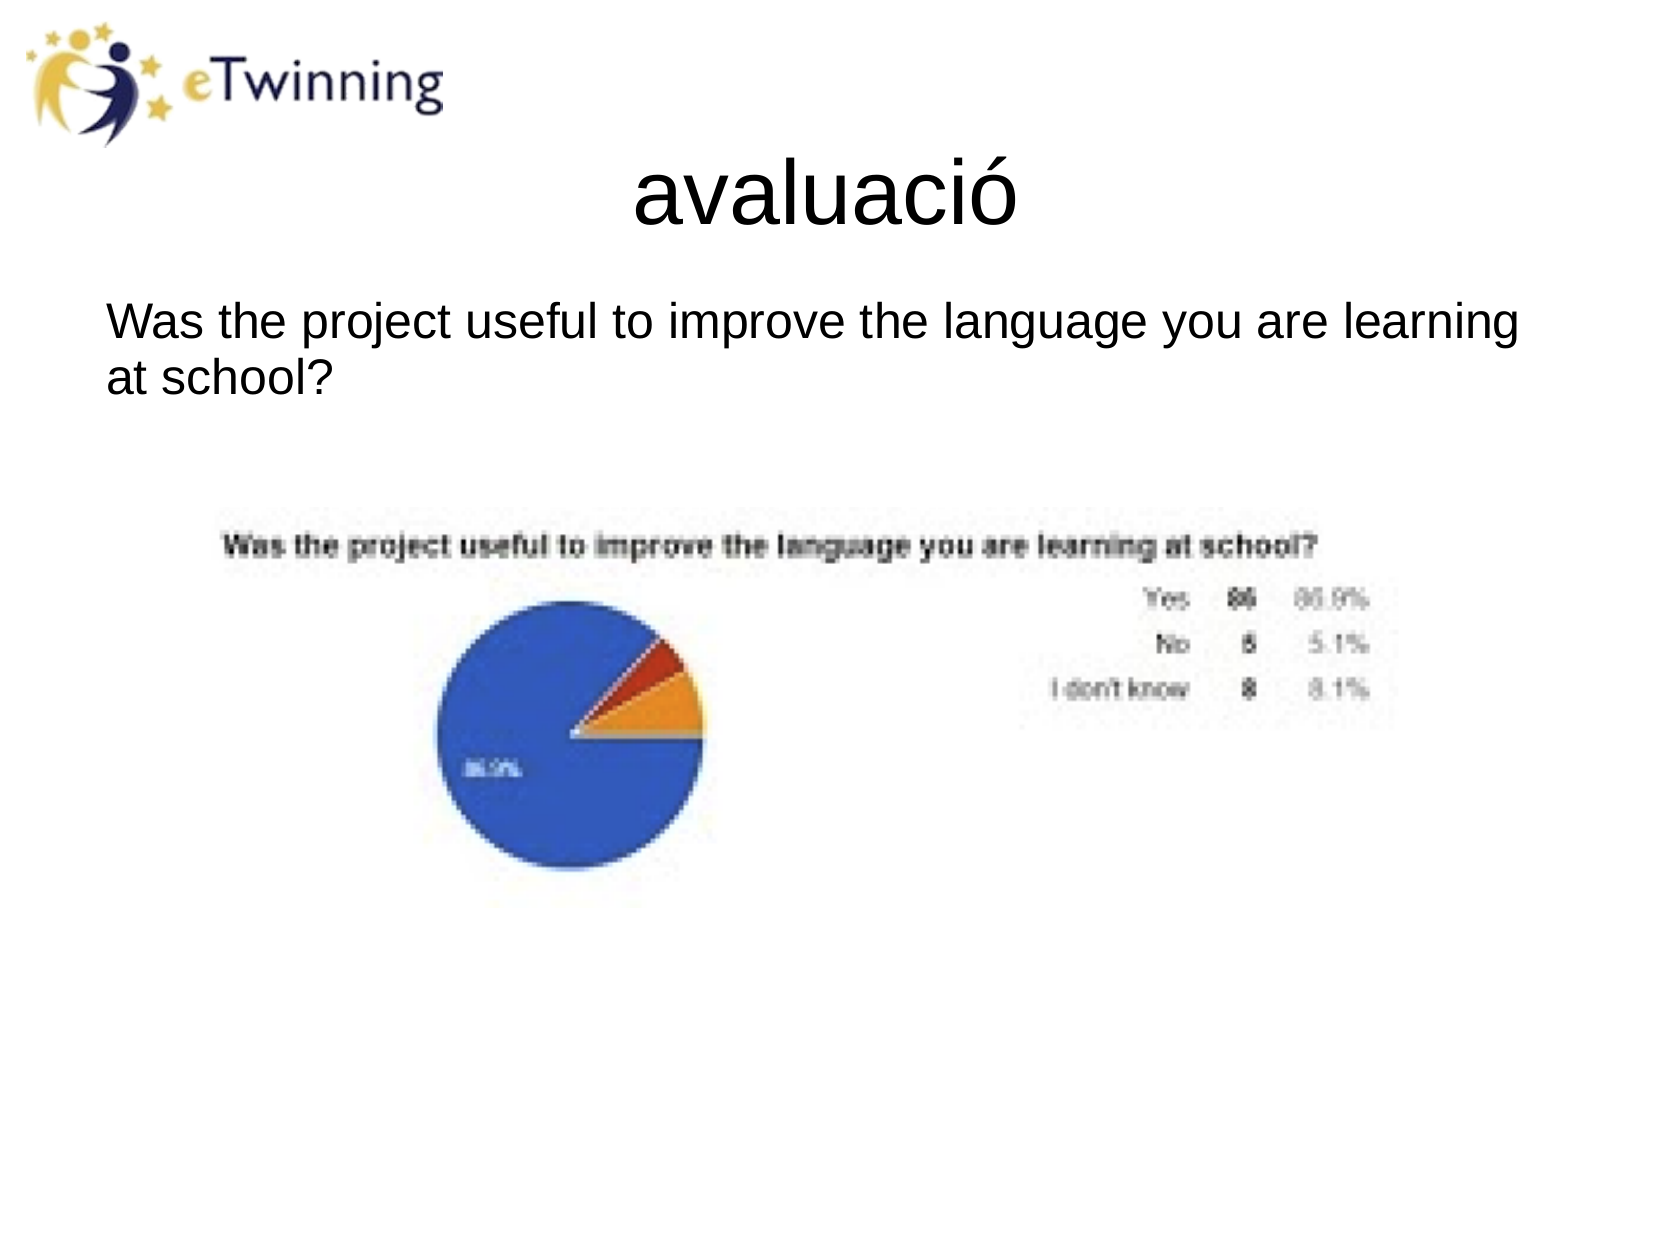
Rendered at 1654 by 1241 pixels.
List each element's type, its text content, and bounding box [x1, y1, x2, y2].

picture [26, 20, 443, 148]
picture [211, 507, 1406, 908]
subtitle Was the project useful to improve the language you are learning at school? [106, 293, 1524, 461]
title avaluació [82, 136, 1571, 249]
